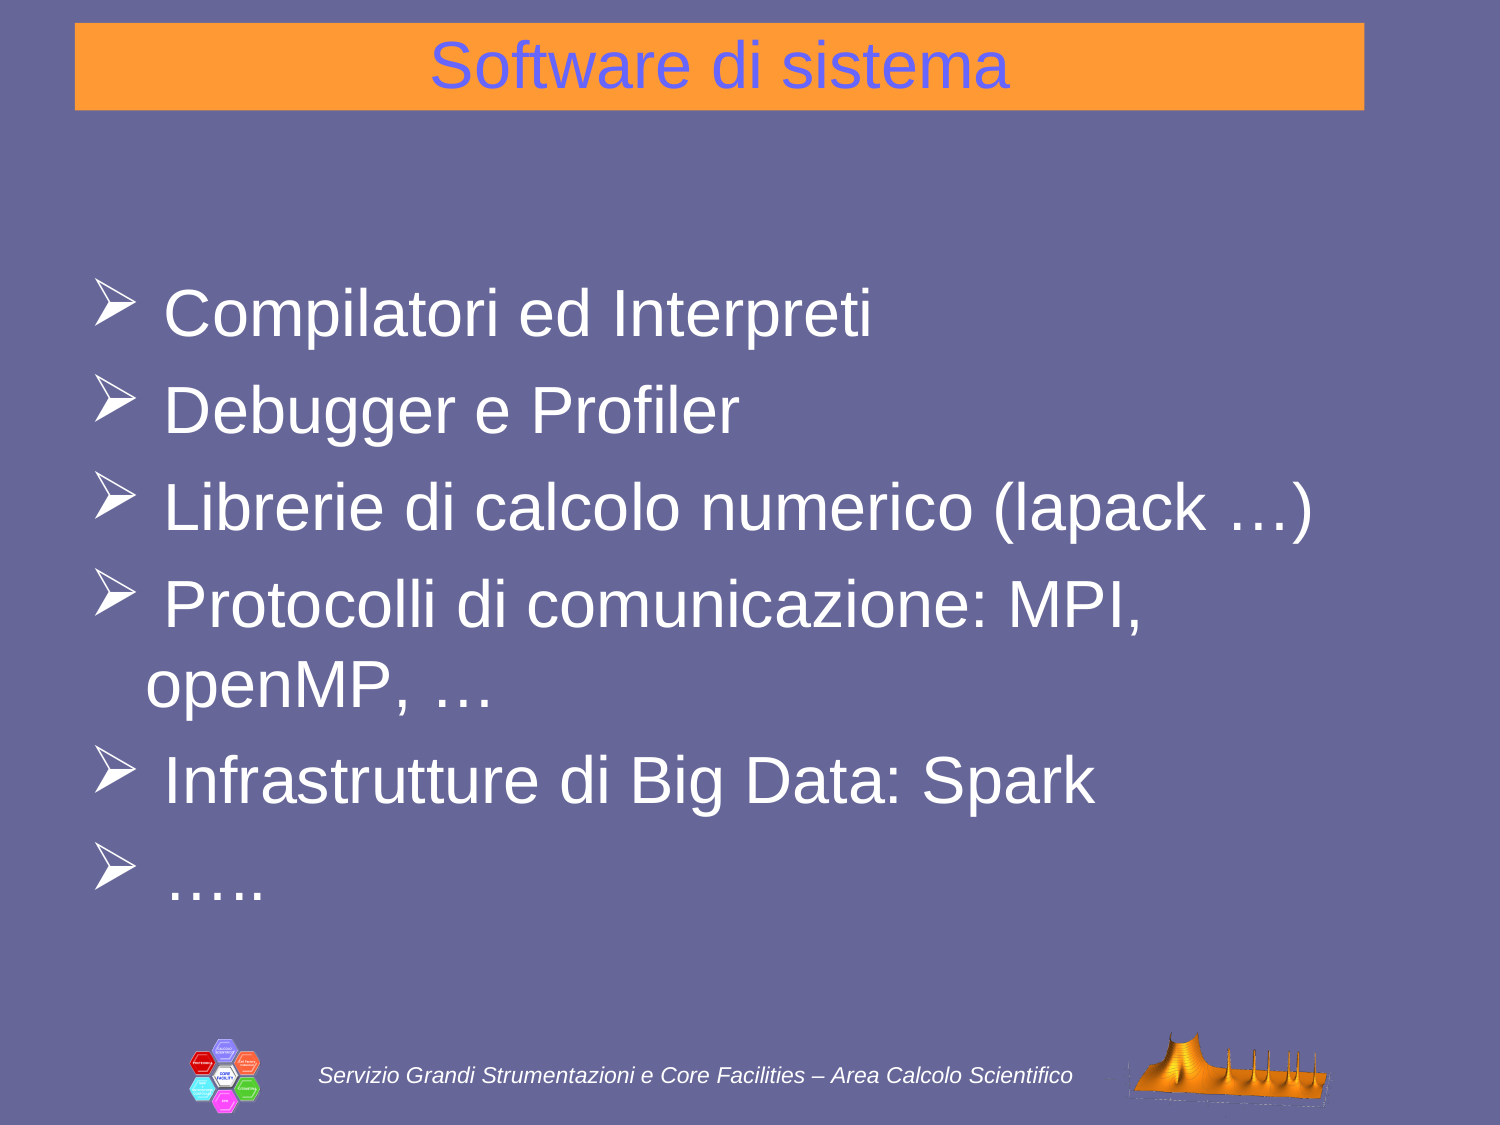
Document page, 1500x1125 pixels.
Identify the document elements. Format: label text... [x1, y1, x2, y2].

list Compilatori ed Interpreti Debugger e Profiler Librerie di calcolo numerico (lapack …) Protocolli di comunicazione: MPI, openMP, … Infrastrutture di Big Data: Spark ….. [75, 262, 1424, 1004]
picture [1104, 1029, 1341, 1118]
text_box Software di sistema [74, 22, 1365, 111]
picture [183, 1034, 266, 1118]
